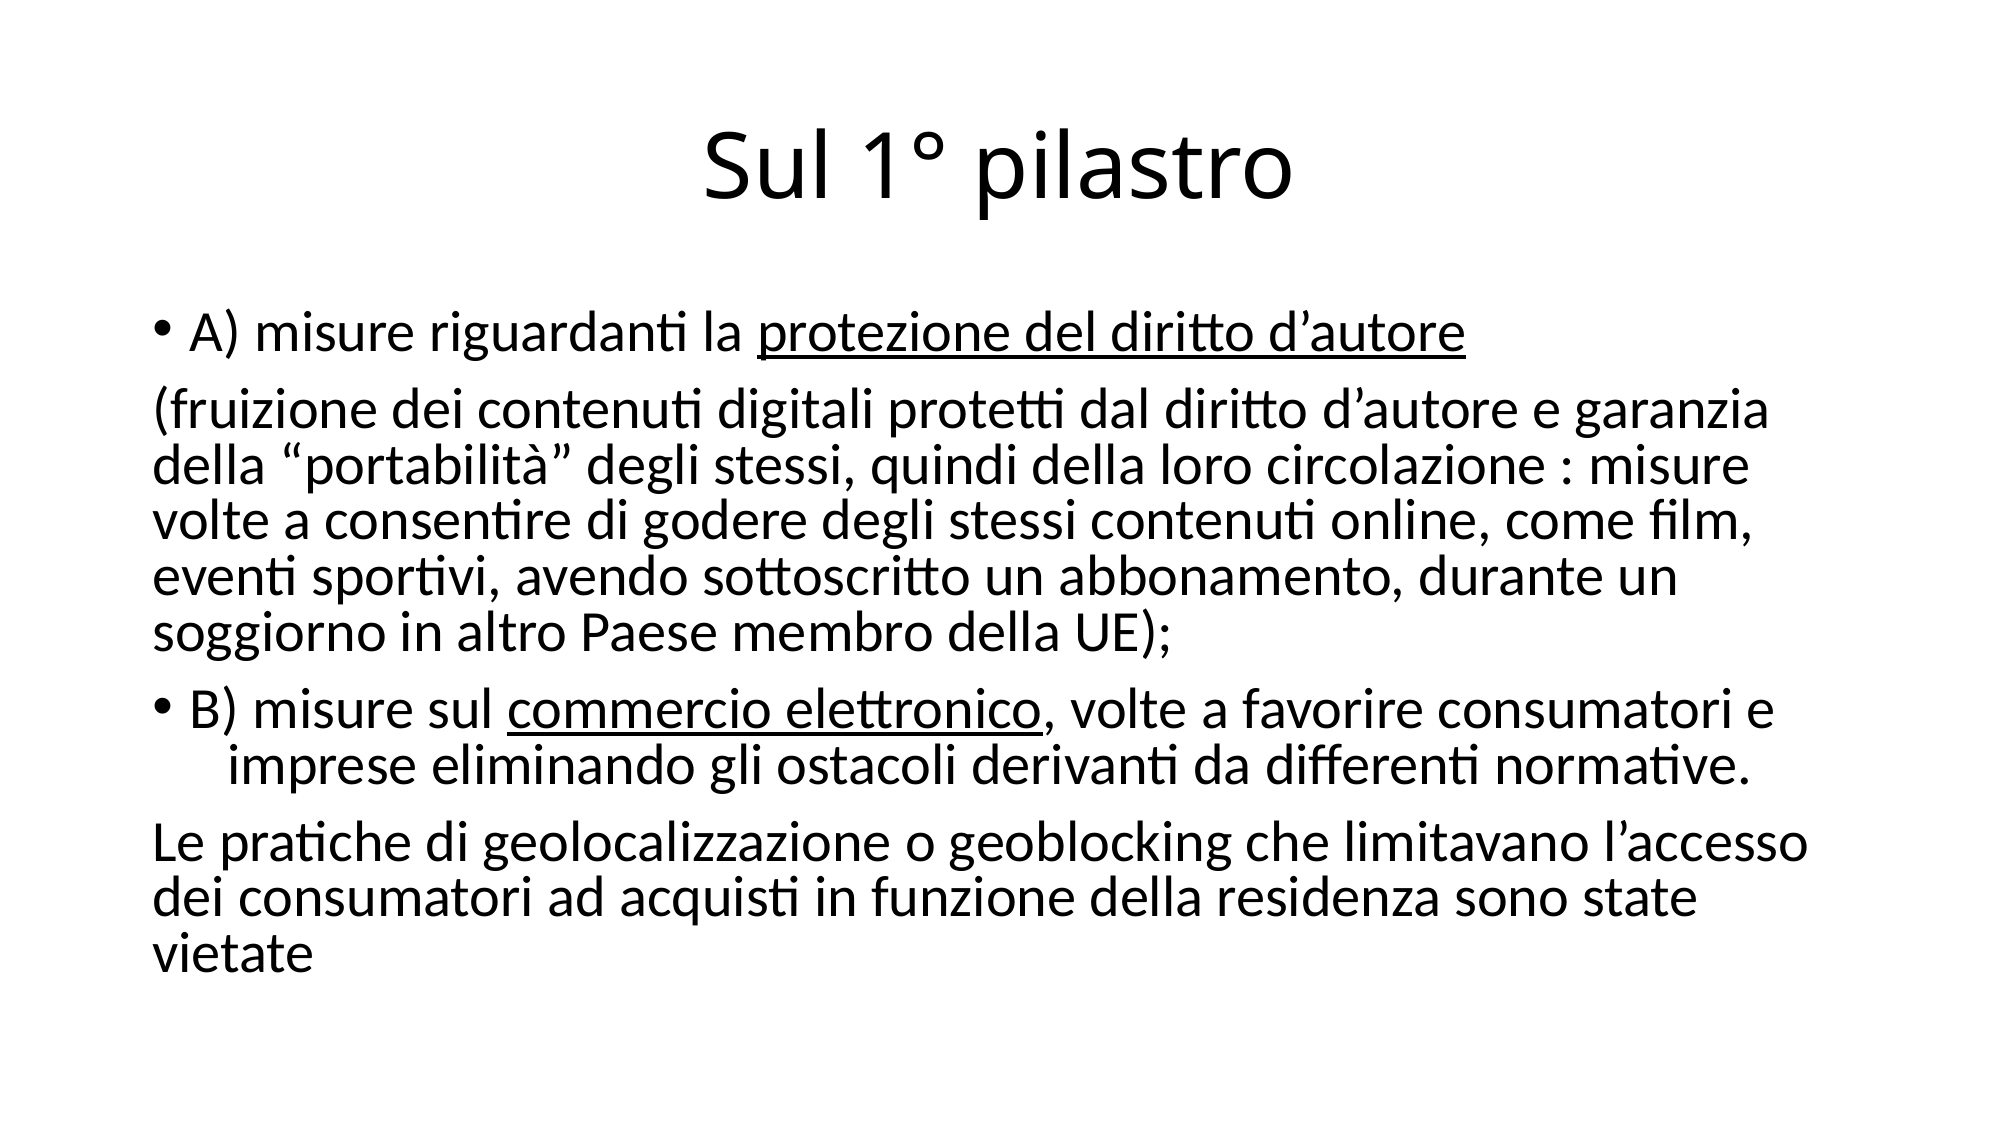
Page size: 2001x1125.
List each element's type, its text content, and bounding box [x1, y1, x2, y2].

list A) misure riguardanti la protezione del diritto d’autore (fruizione dei contenuti digitali protetti dal diritto d’autore e garanzia della “portabilità” degli stessi, quindi della loro circolazione : misure volte a consentire di godere degli stessi contenuti online, come film, eventi sportivi, avendo sottoscritto un abbonamento, durante un soggiorno in altro Paese membro della UE); B) misure sul commercio elettronico, volte a favorire consumatori e imprese eliminando gli ostacoli derivanti da differenti normative. Le pratiche di geolocalizzazione o geoblocking che limitavano l’accesso dei consumatori ad acquisti in funzione della residenza sono state vietate [137, 299, 1863, 1014]
title Sul 1° pilastro [137, 59, 1863, 278]
